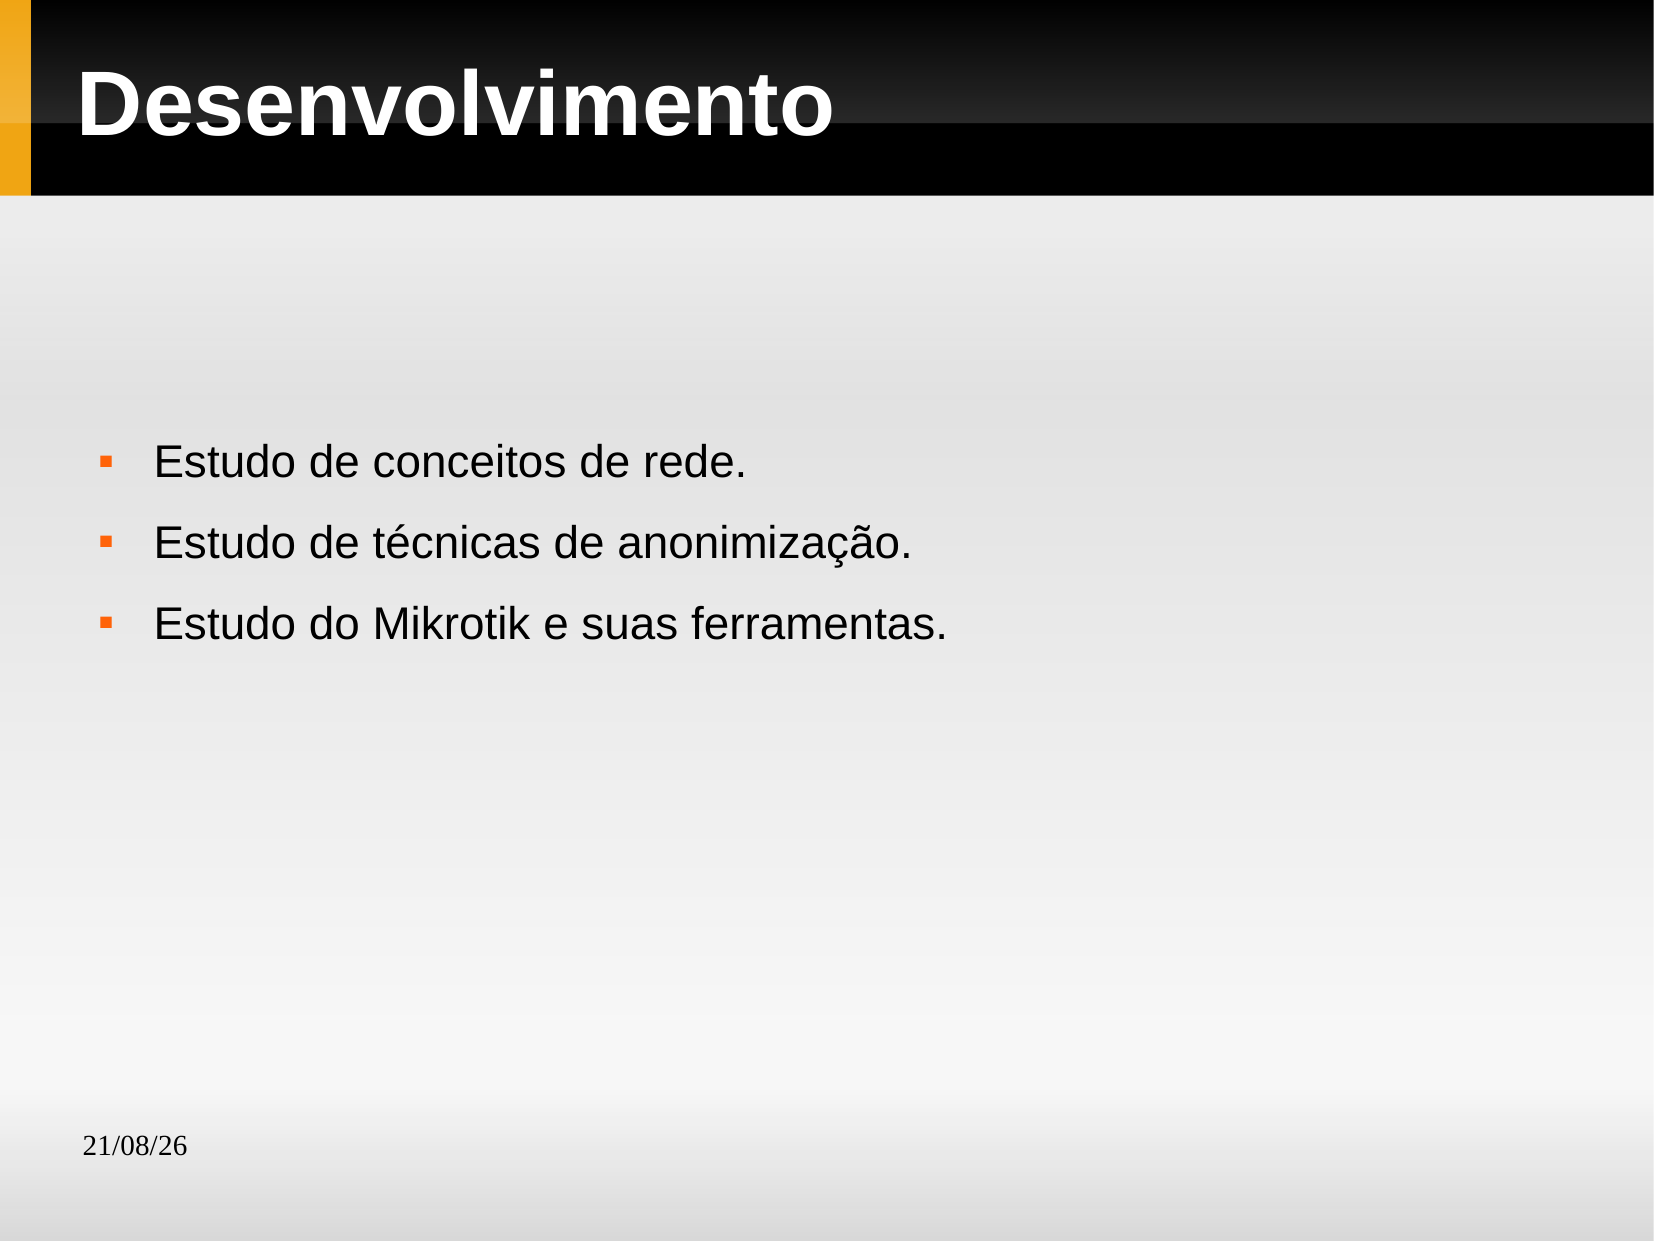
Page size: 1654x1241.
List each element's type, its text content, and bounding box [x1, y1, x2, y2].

title Desenvolvimento [76, 7, 1565, 200]
picture [0, 0, 1654, 1241]
list Estudo de conceitos de rede. Estudo de técnicas de anonimização. Estudo do Mikrotik e suas ferramentas. [82, 436, 1571, 1241]
